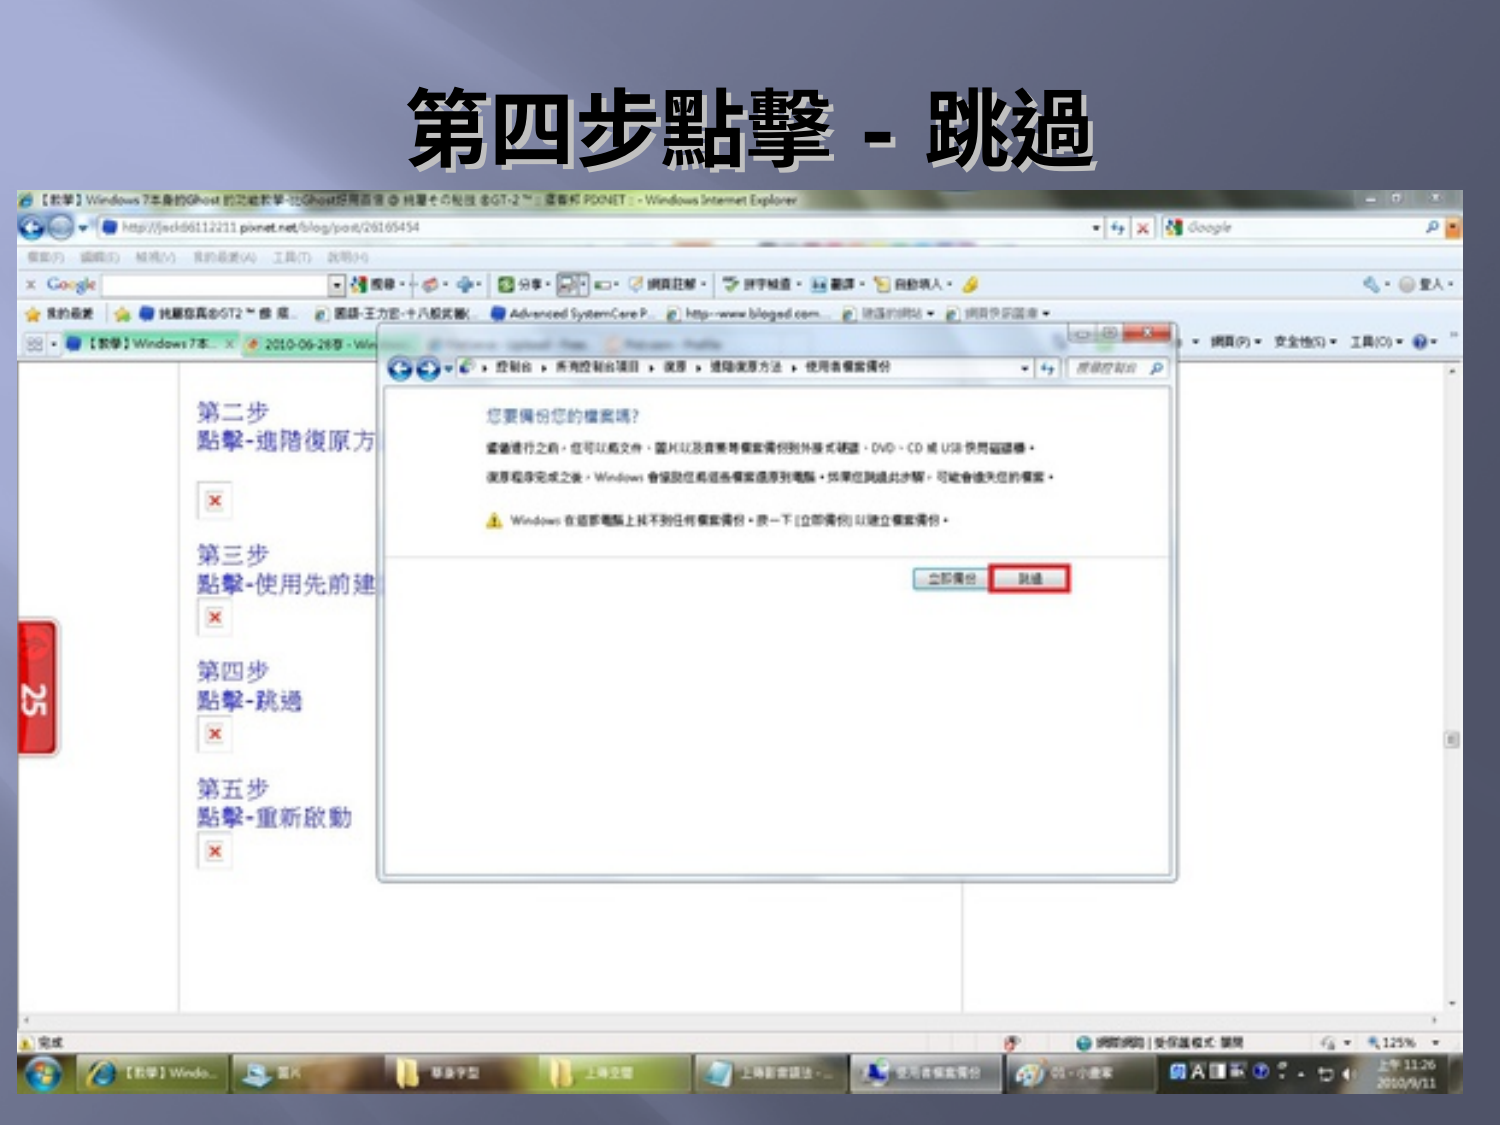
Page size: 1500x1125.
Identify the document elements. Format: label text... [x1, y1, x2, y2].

picture [17, 190, 1463, 1095]
title 第四步點擊-跳過 [75, 45, 1426, 190]
